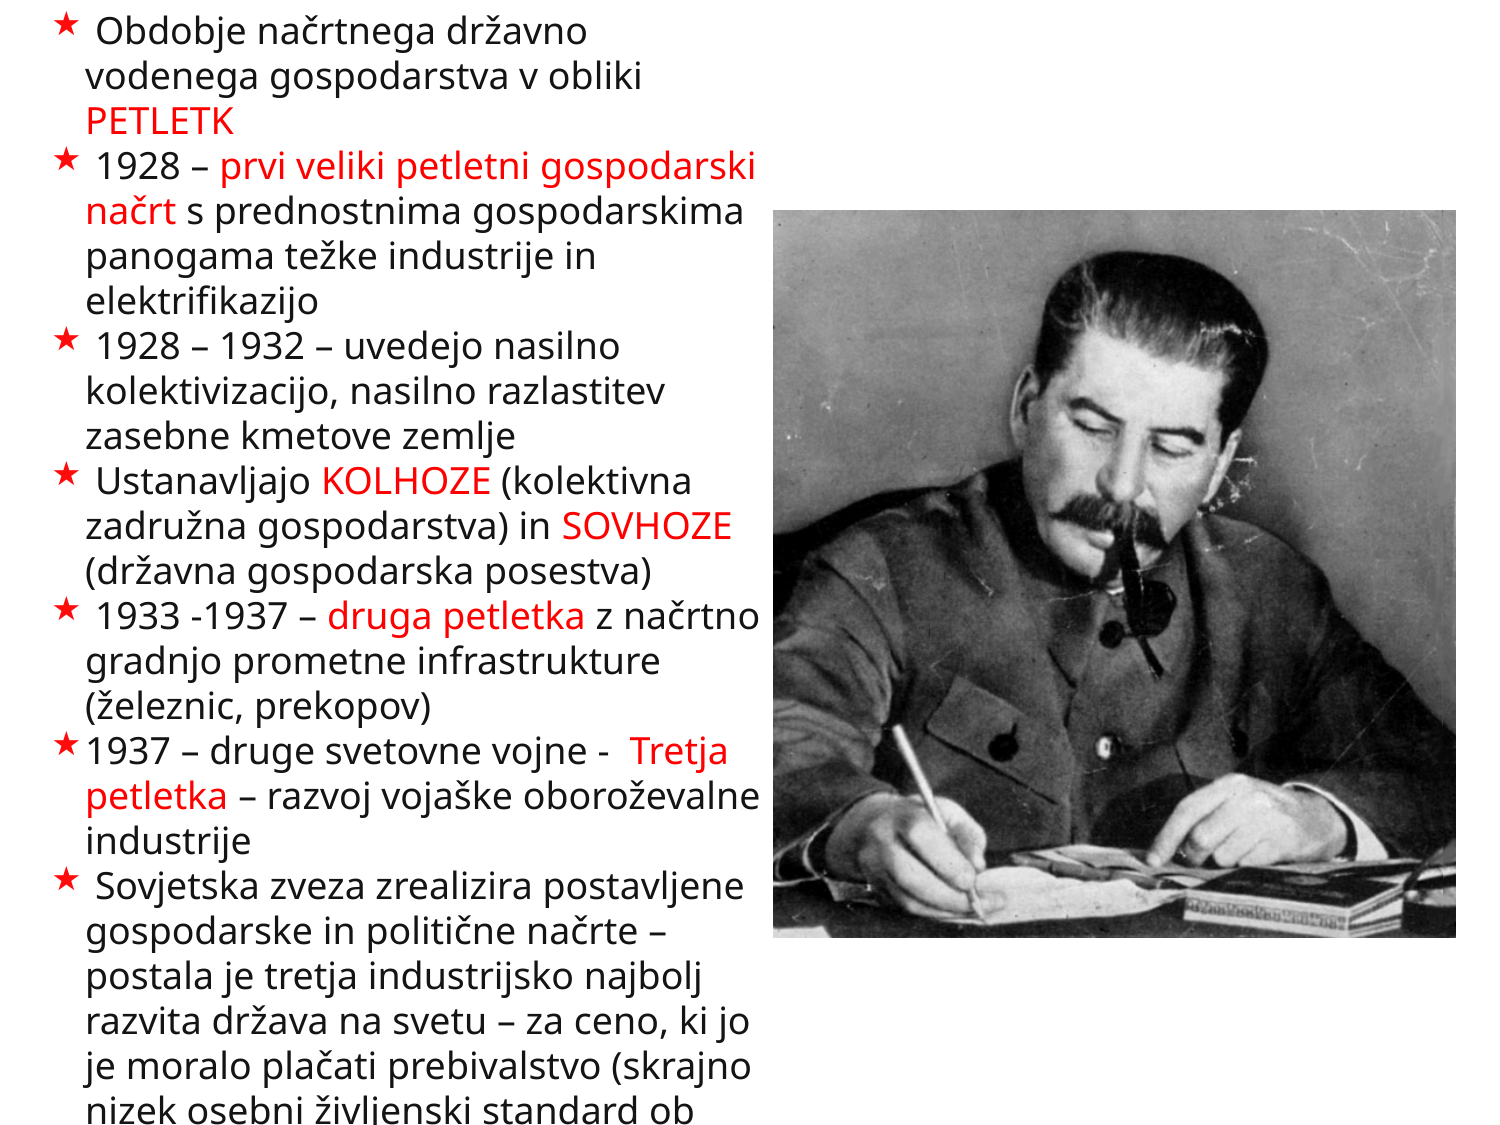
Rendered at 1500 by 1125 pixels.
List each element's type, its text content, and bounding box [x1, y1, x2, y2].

text_box Obdobje načrtnega državno vodenega gospodarstva v obliki PETLETK 1928 – prvi veliki petletni gospodarski načrt s prednostnima gospodarskima panogama težke industrije in elektrifikazijo 1928 – 1932 – uvedejo nasilno kolektivizacijo, nasilno razlastitev zasebne kmetove zemlje Ustanavljajo KOLHOZE (kolektivna zadružna gospodarstva) in SOVHOZE (državna gospodarska posestva) 1933 -1937 – druga petletka z načrtno gradnjo prometne infrastrukture (železnic, prekopov) 1937 – druge svetovne vojne - Tretja petletka – razvoj vojaške oboroževalne industrije Sovjetska zveza zrealizira postavljene gospodarske in politične načrte – postala je tretja industrijsko najbolj razvita država na svetu – za ceno, ki jo je moralo plačati prebivalstvo (skrajno nizek osebni življenski standard ob vsesplošnem pomanjkanju hrane, obleke, zdravil,...) [35, 0, 786, 1125]
picture [773, 210, 1456, 938]
